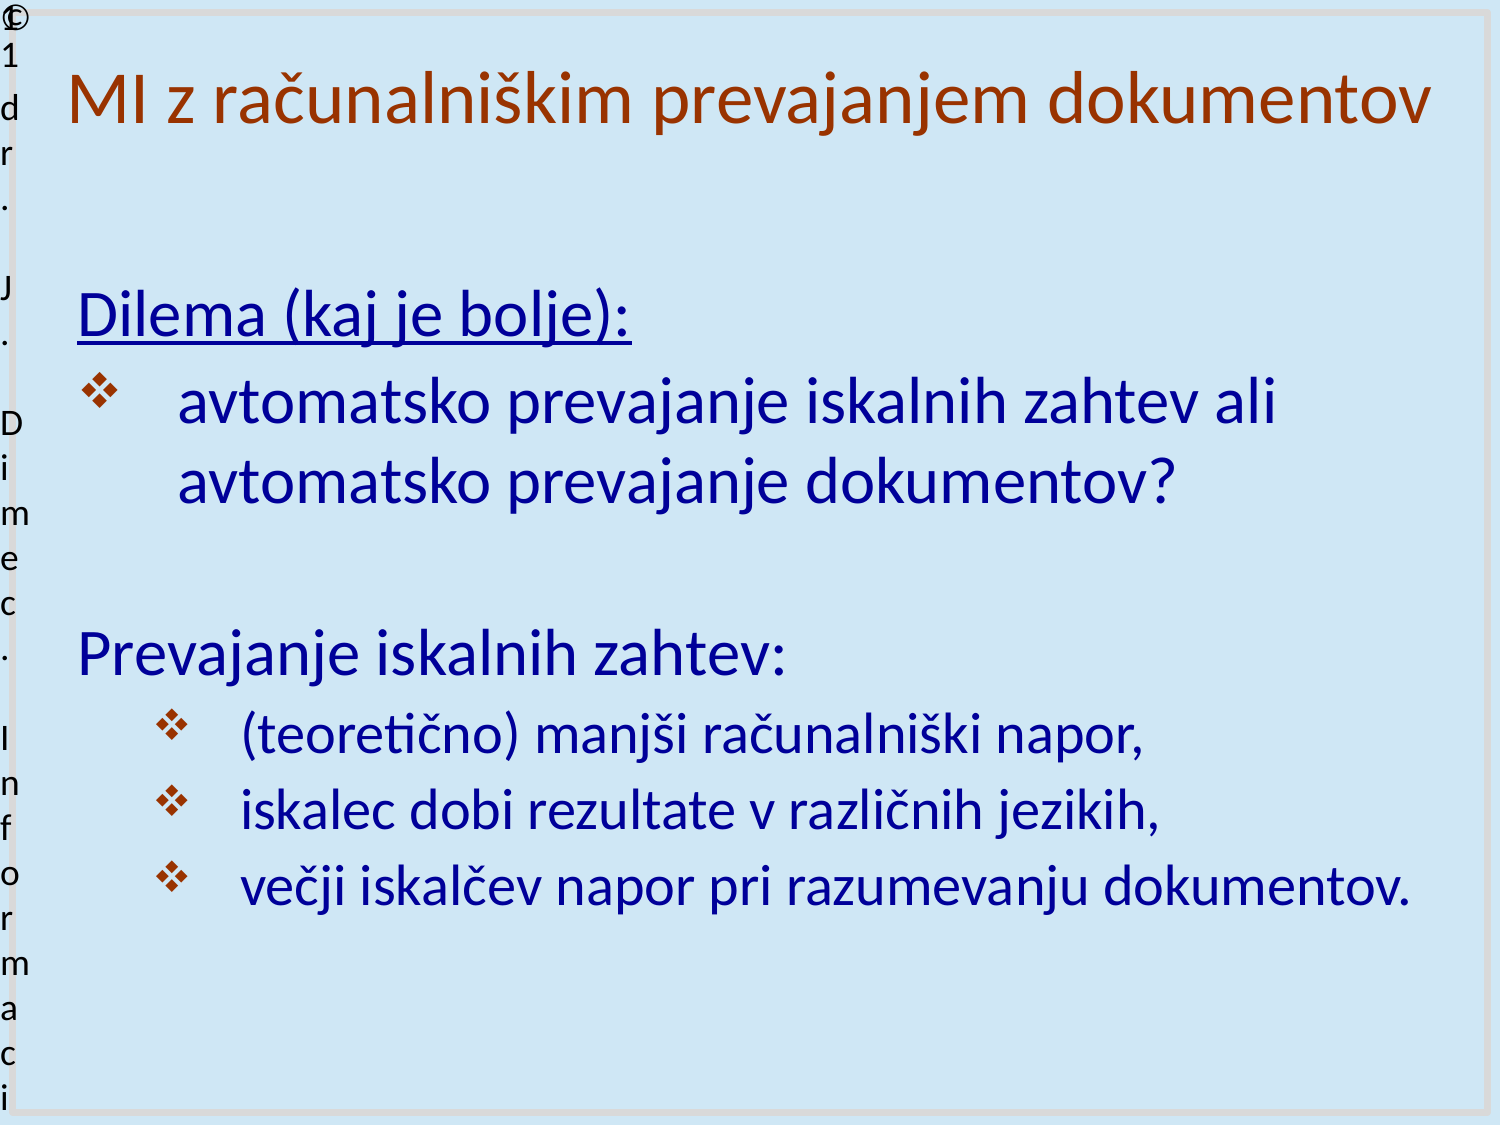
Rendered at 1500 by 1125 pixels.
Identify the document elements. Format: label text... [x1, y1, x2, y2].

list Dilema (kaj je bolje): avtomatsko prevajanje iskalnih zahtev ali avtomatsko prevajanje dokumentov? Prevajanje iskalnih zahtev: (teoretično) manjši računalniški napor, iskalec dobi rezultate v različnih jezikih, večji iskalčev napor pri razumevanju dokumentov. [62, 262, 1438, 1088]
title MI z računalniškim prevajanjem dokumentov [37, 24, 1463, 163]
